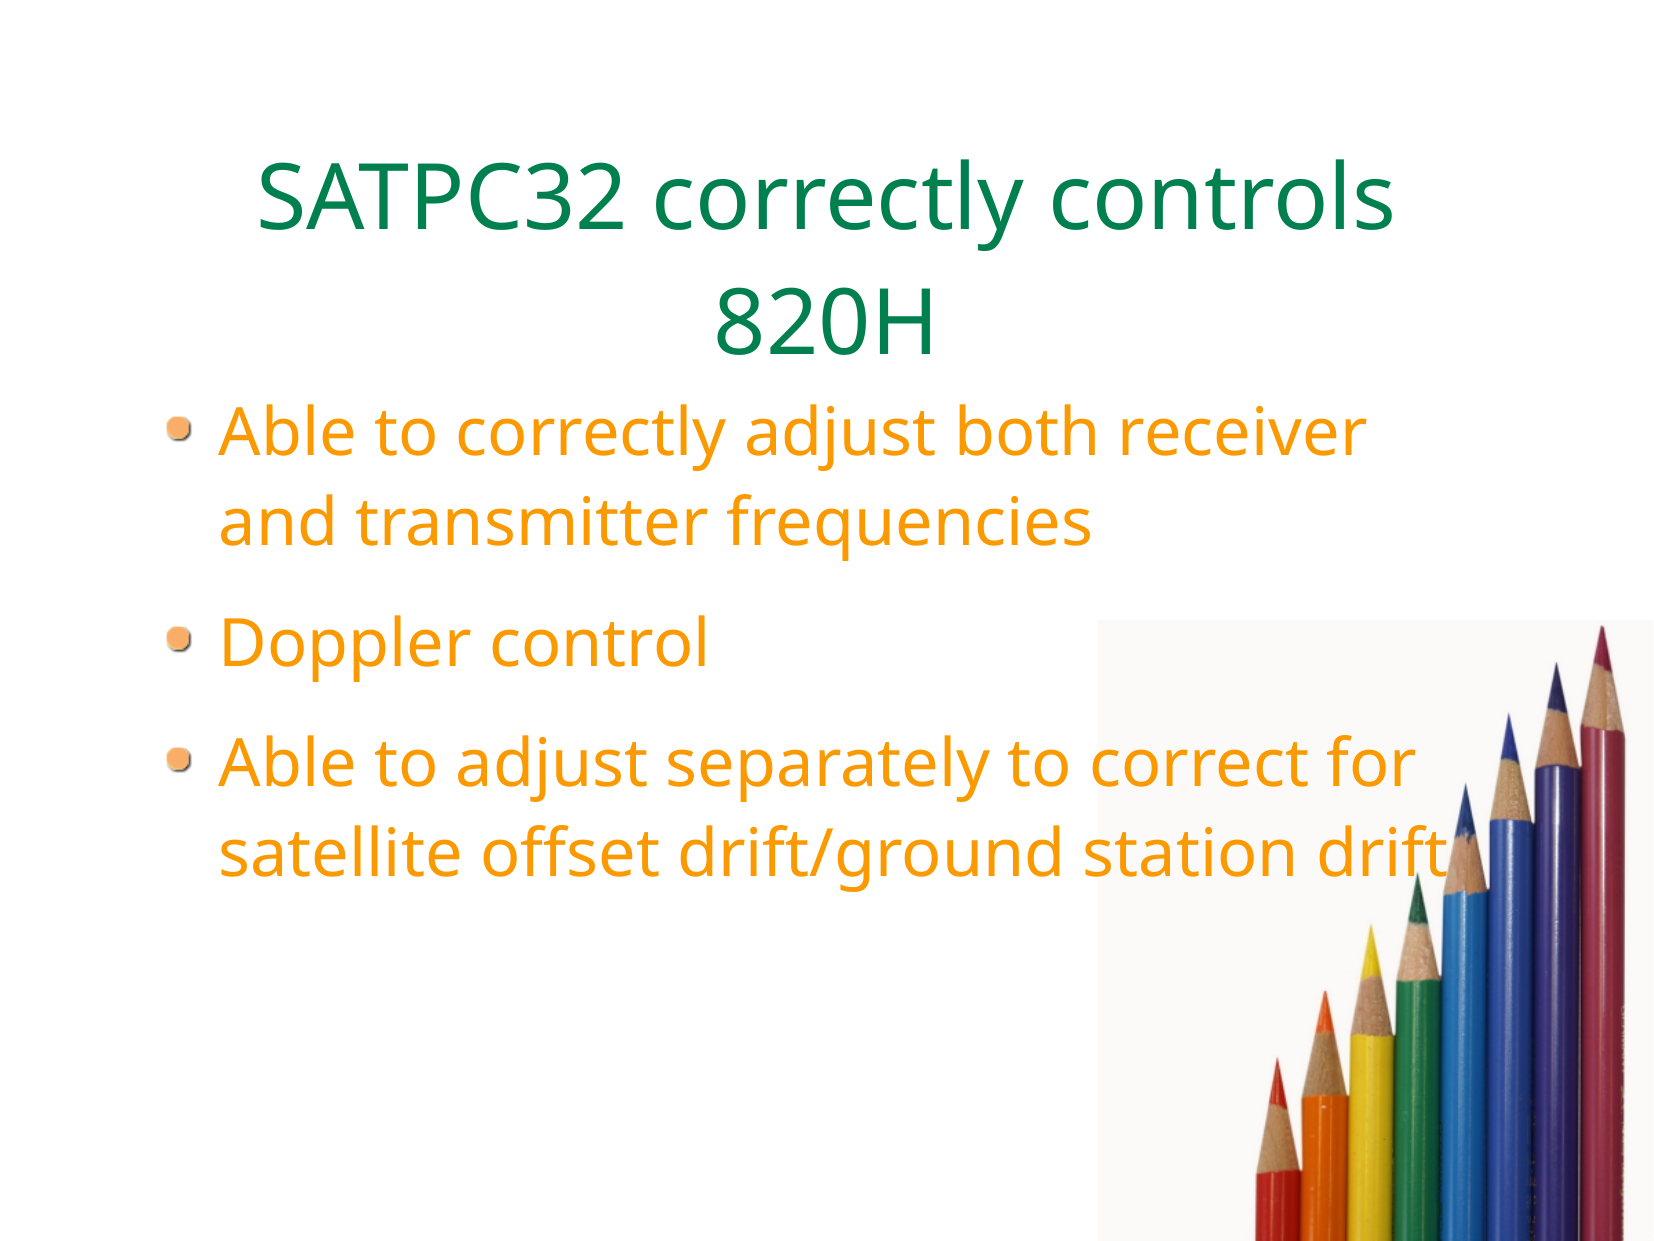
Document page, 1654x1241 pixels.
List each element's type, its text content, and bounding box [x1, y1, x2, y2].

title SATPC32 correctly controls 820H [147, 153, 1506, 361]
picture [0, 0, 1654, 1241]
list Able to correctly adjust both receiver and transmitter frequencies Doppler control Able to adjust separately to correct for satellite offset drift/ground station drift [147, 383, 1506, 1104]
